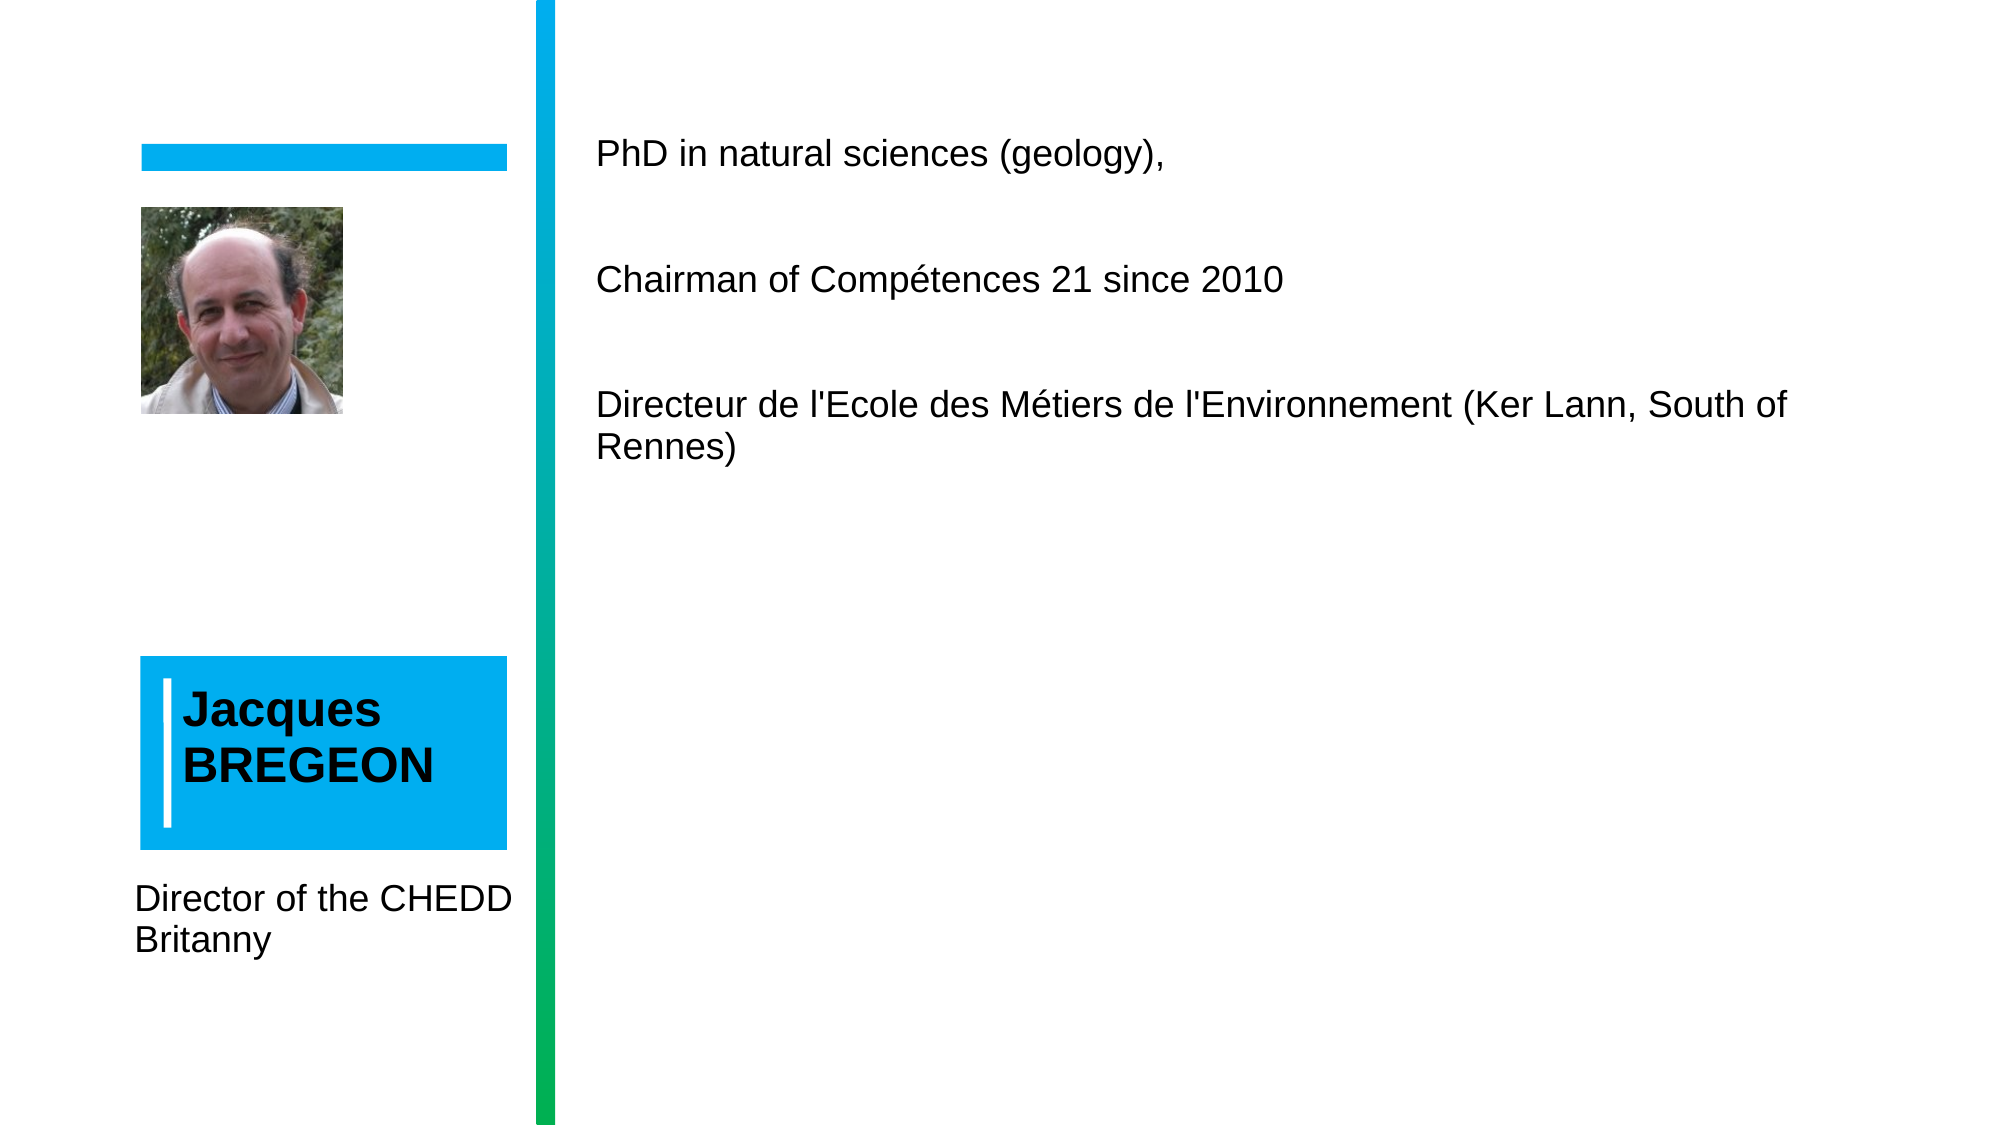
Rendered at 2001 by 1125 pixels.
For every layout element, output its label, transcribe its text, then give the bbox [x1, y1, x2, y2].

text_box Director of the CHEDD Britanny [119, 869, 558, 969]
picture [141, 207, 343, 414]
text_box PhD in natural sciences (geology), Chairman of Compétences 21 since 2010 Directeur de l'Ecole des Métiers de l'Environnement (Ker Lann, South of Rennes) [581, 82, 1867, 476]
text_box Jacques BREGEON [167, 674, 539, 801]
text_box [140, 656, 507, 850]
text_box [536, 969, 556, 1125]
text_box [536, 0, 556, 602]
text_box [536, 808, 556, 869]
text_box [141, 143, 507, 171]
